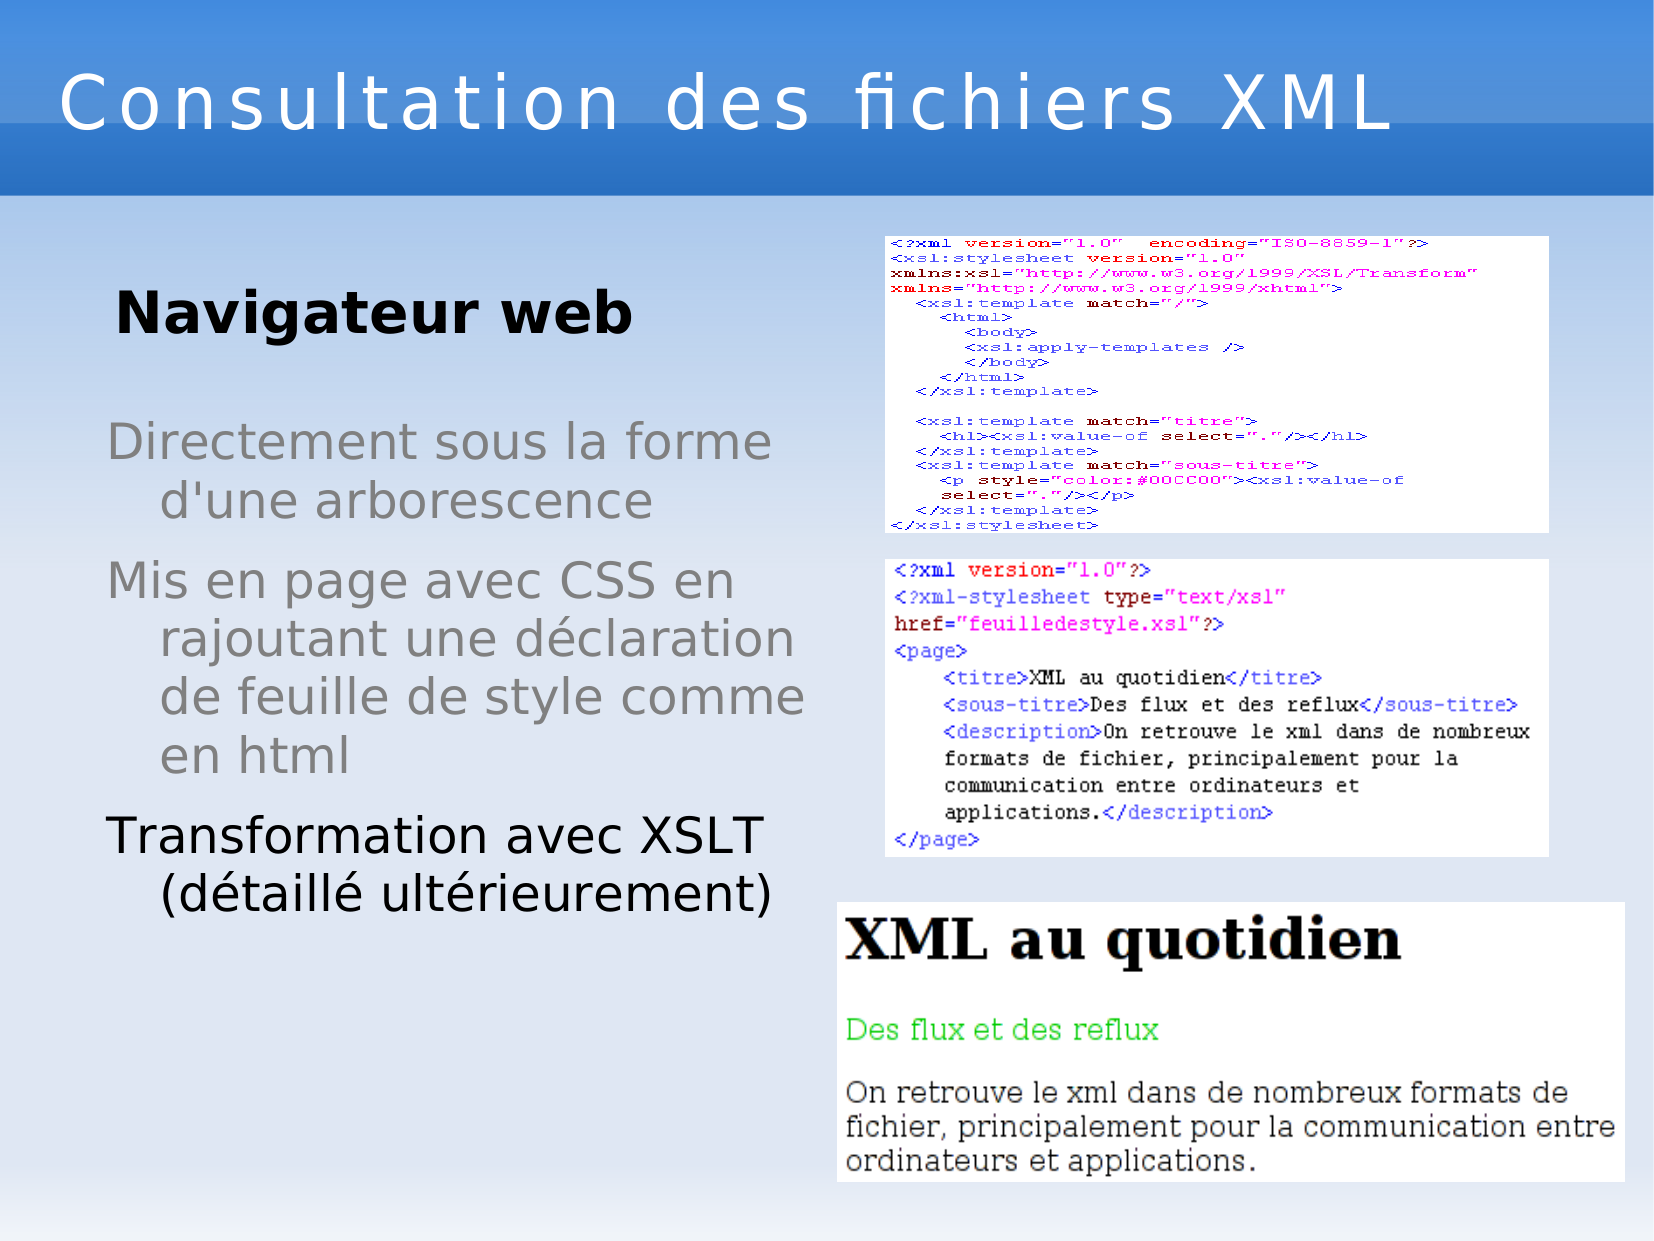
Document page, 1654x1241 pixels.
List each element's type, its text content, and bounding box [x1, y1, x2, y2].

text_box Navigateur web [100, 271, 650, 355]
list Directement sous la forme d'une arborescence Mis en page avec CSS en rajoutant une déclaration de feuille de style comme en html Transformation avec XSLT (détaillé ultérieurement) [88, 413, 827, 991]
title Consultation des fichiers XML [59, 29, 1625, 178]
picture [0, 0, 1654, 1241]
